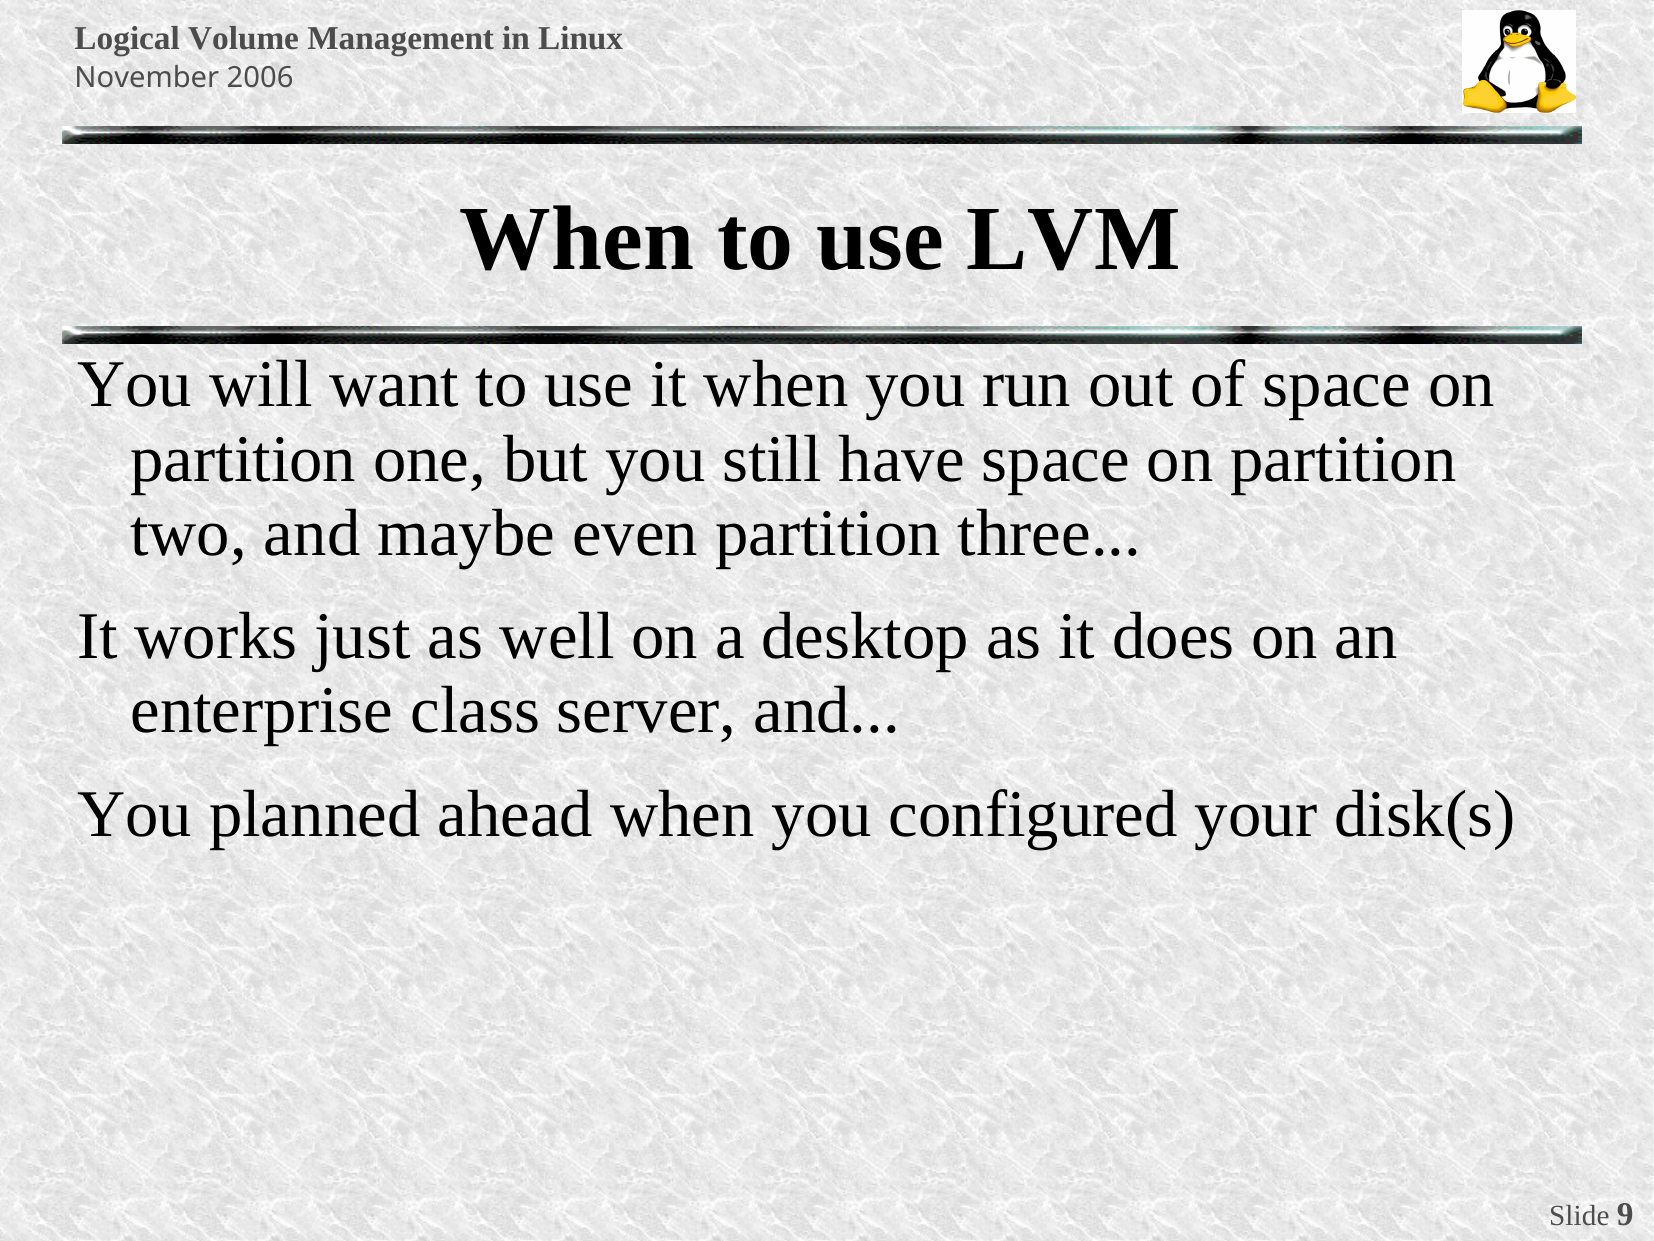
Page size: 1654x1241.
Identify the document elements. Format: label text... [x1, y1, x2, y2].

picture [0, 0, 1654, 1241]
list You will want to use it when you run out of space on partition one, but you still have space on partition two, and maybe even partition three... It works just as well on a desktop as it does on an enterprise class server, and... You planned ahead when you configured your disk(s) [59, 347, 1582, 1188]
title When to use LVM [59, 156, 1582, 320]
